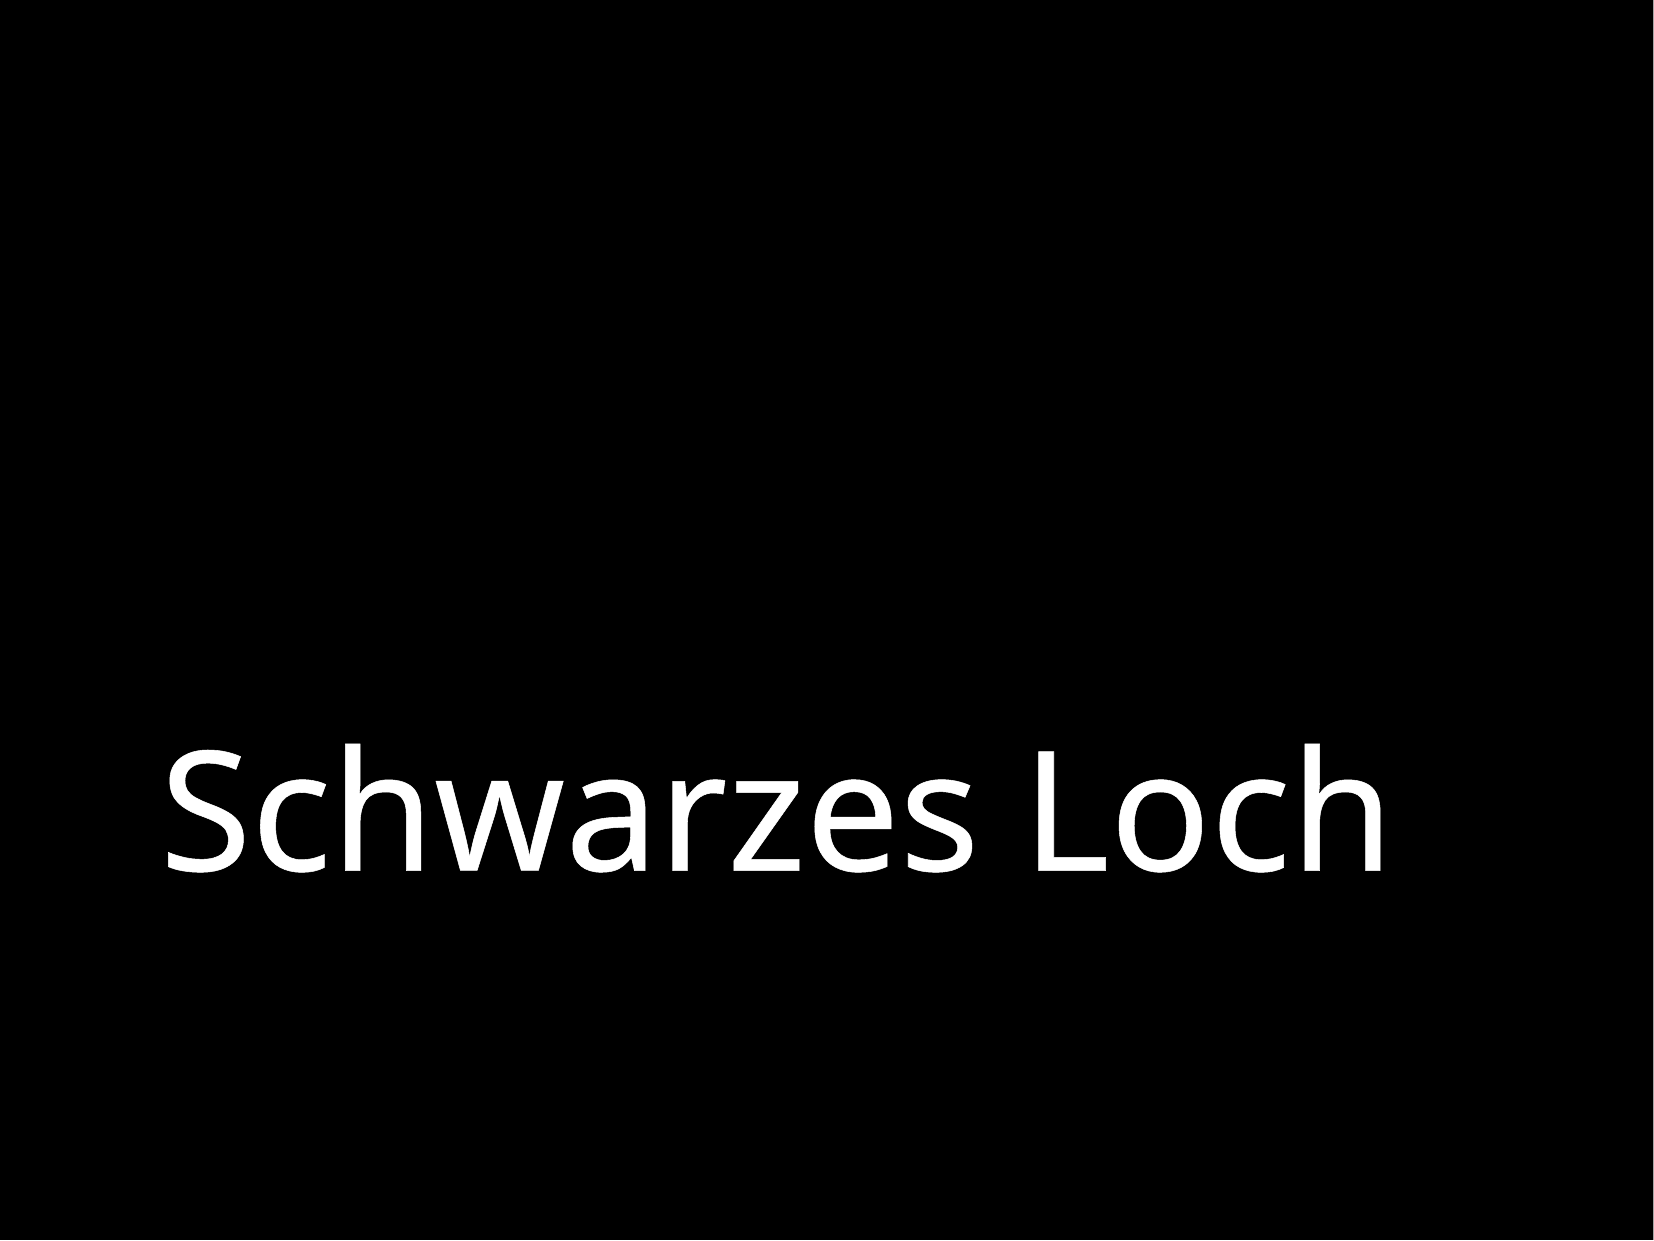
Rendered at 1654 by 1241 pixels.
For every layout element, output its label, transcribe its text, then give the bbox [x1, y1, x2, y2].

text_box Schwarzes Loch [145, 685, 1505, 894]
